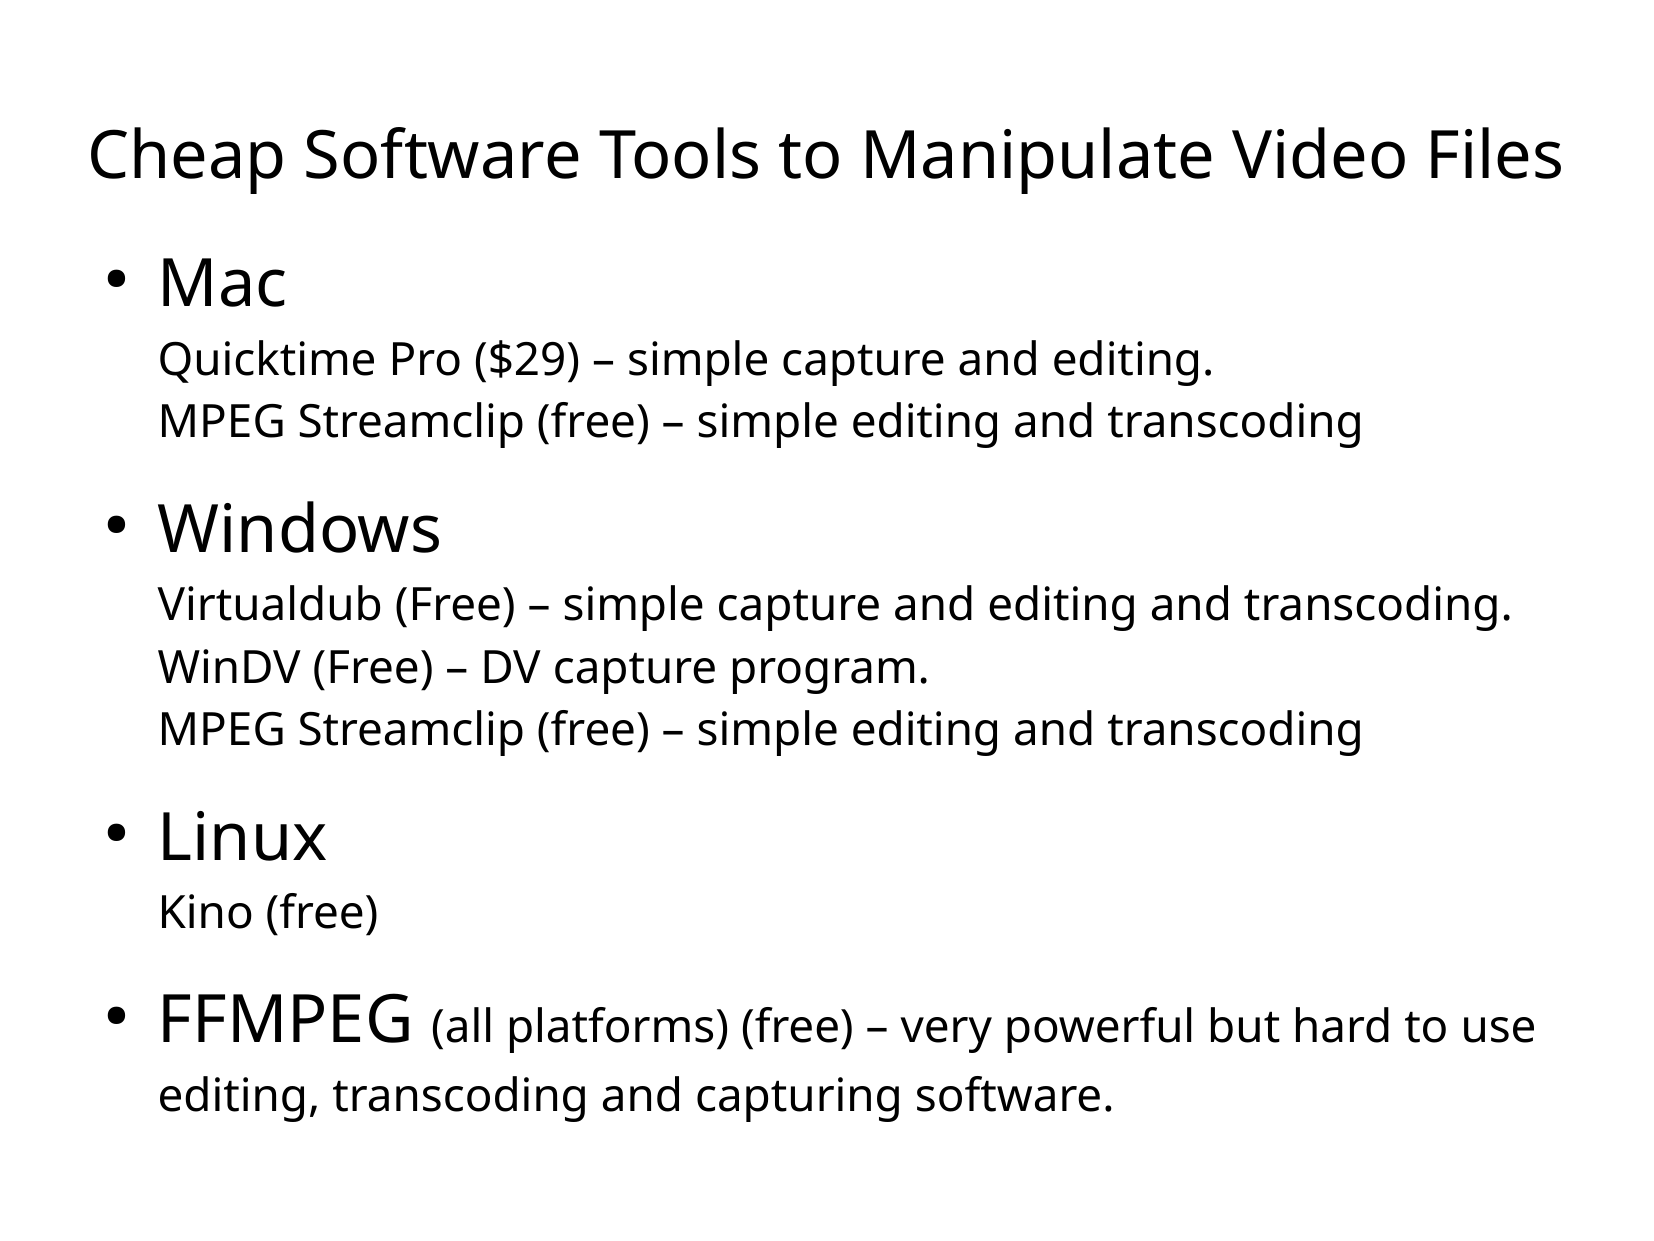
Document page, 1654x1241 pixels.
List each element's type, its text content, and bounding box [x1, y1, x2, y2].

list Mac Quicktime Pro ($29) – simple capture and editing. MPEG Streamclip (free) – simple editing and transcoding Windows Virtualdub (Free) – simple capture and editing and transcoding. WinDV (Free) – DV capture program. MPEG Streamclip (free) – simple editing and transcoding Linux Kino (free) FFMPEG (all platforms) (free) – very powerful but hard to use editing, transcoding and capturing software. [86, 235, 1576, 1063]
title Cheap Software Tools to Manipulate Video Files [82, 56, 1571, 250]
